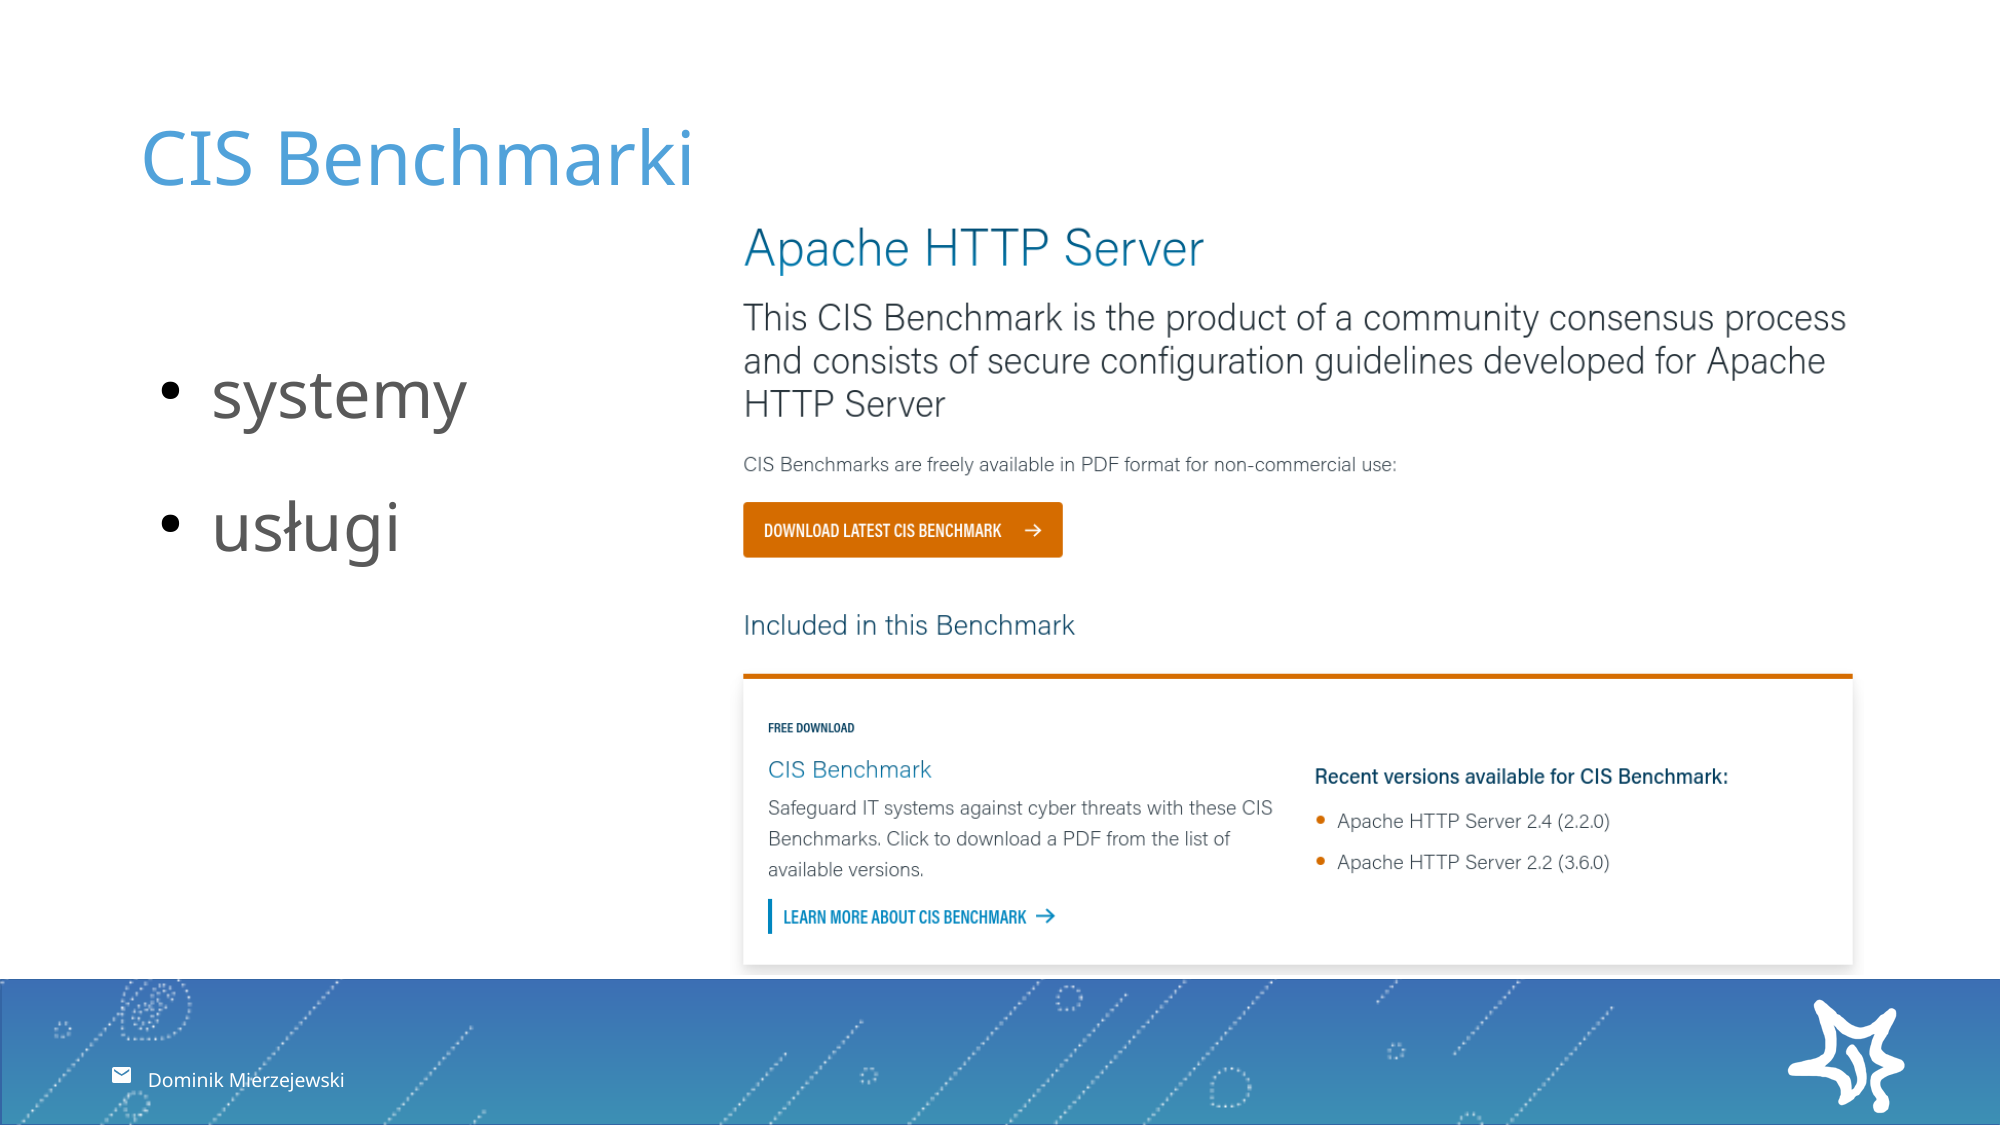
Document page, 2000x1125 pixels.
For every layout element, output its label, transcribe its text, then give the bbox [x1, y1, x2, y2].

list Dominik Mierzejewski [147, 1067, 454, 1094]
list systemy usługi [140, 315, 730, 893]
title CIS Benchmarki [140, 93, 1619, 219]
picture [1785, 994, 1906, 1116]
picture [0, 206, 1864, 1125]
